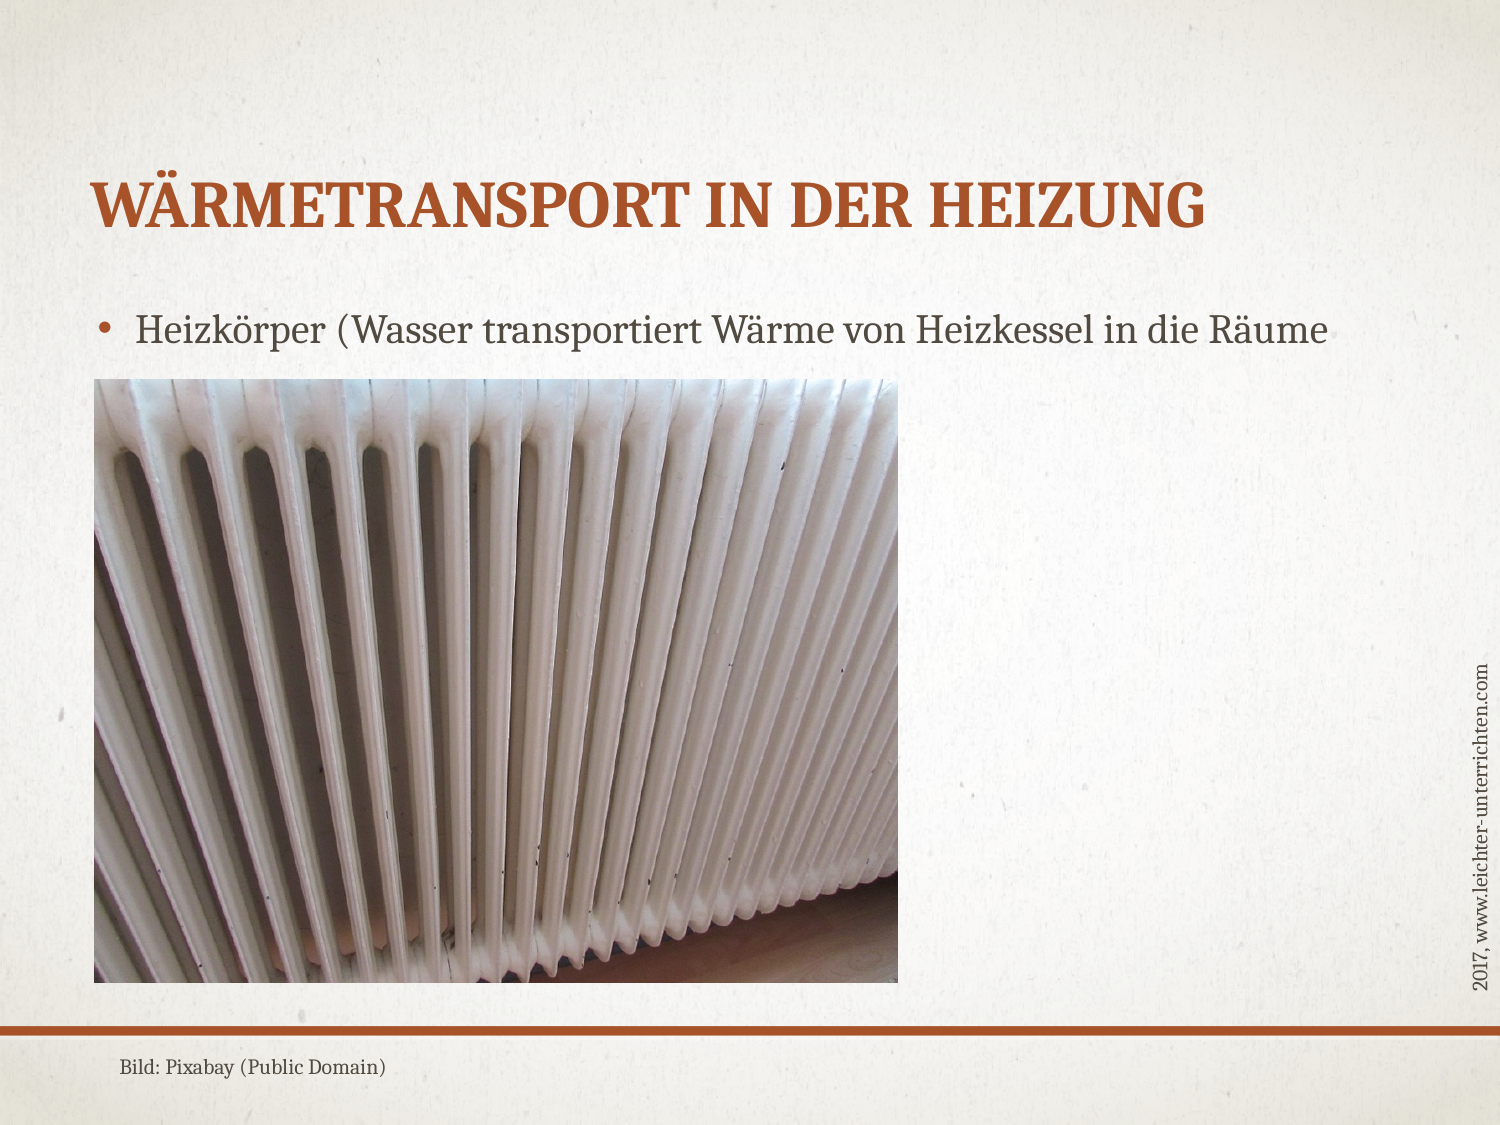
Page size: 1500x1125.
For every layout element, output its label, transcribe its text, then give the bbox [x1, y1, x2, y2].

text_box Bild: Pixabay (Public Domain) [104, 1044, 403, 1086]
list Heizkörper (Wasser transportiert Wärme von Heizkessel in die Räume [75, 299, 1440, 975]
title Wärmetransport in der Heizung [75, 62, 1341, 250]
picture [0, 1036, 1500, 1125]
picture [0, 0, 1500, 1026]
